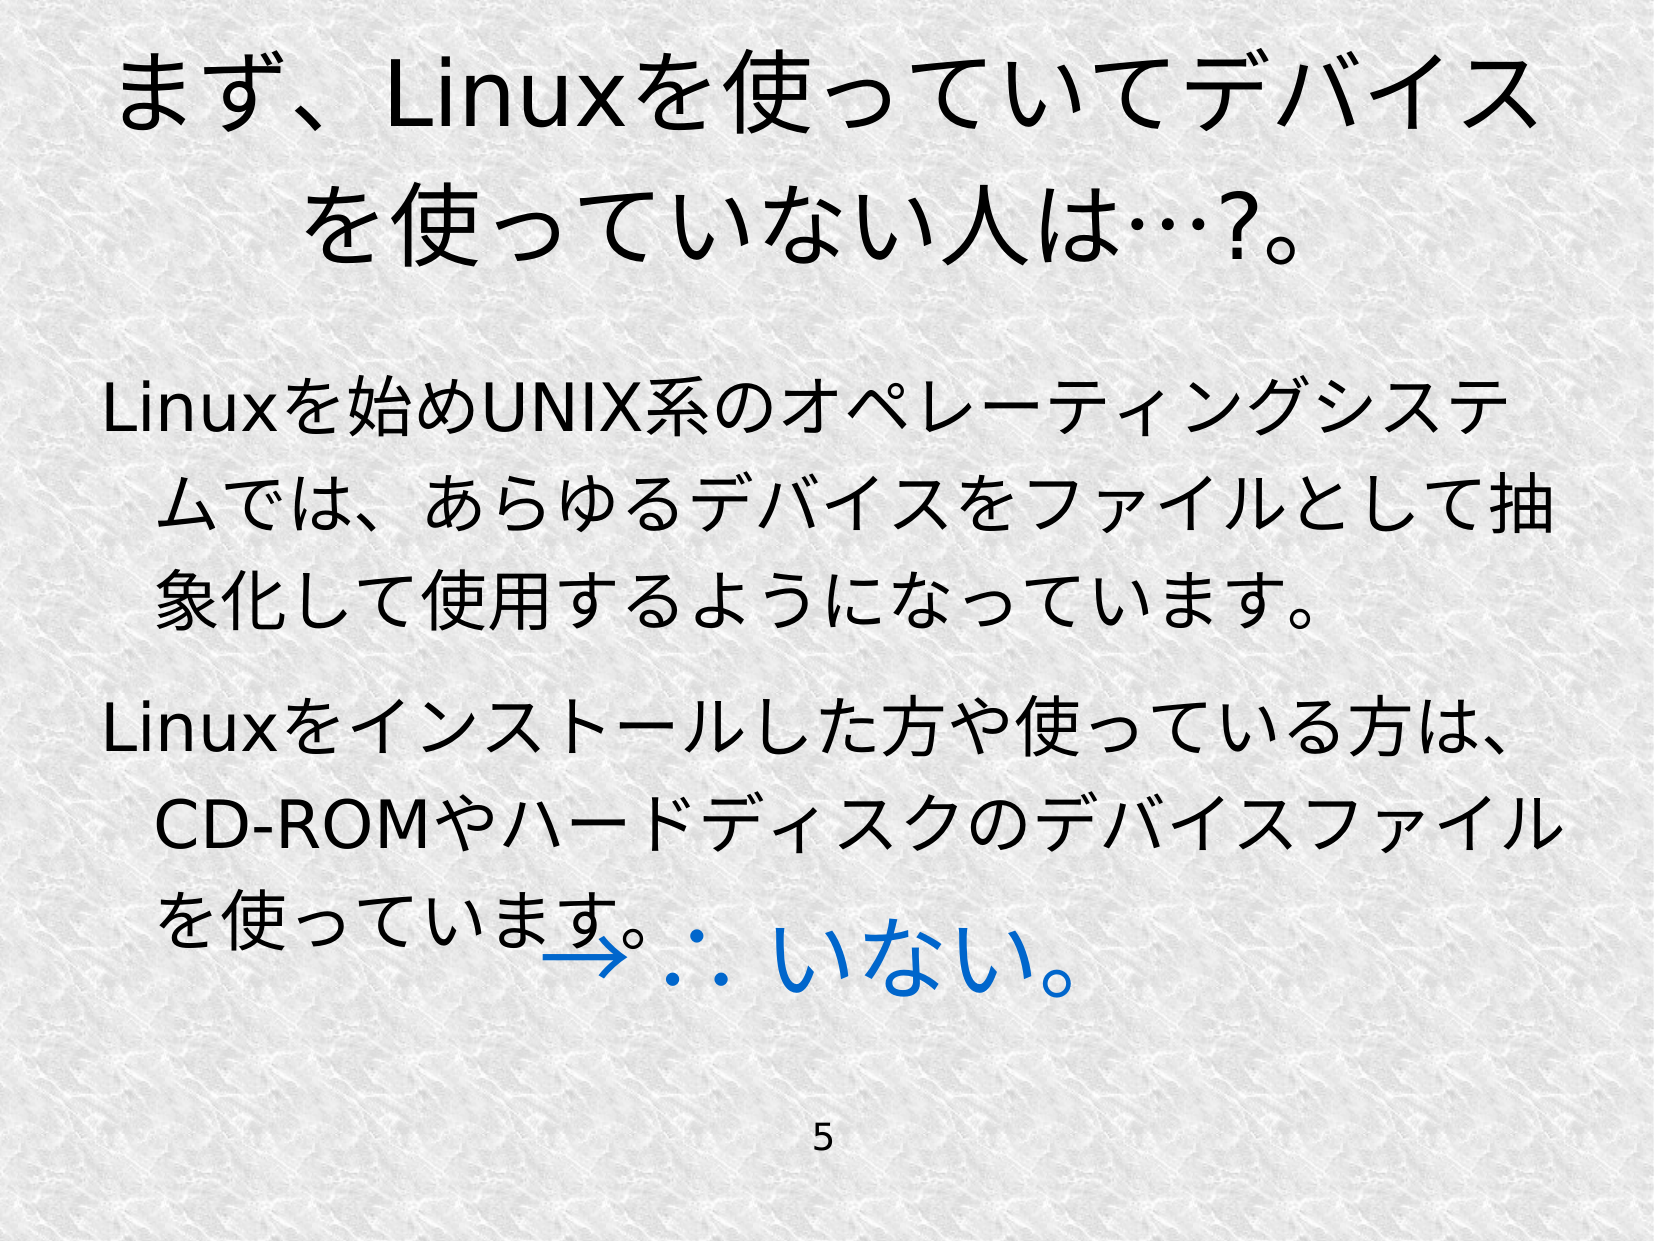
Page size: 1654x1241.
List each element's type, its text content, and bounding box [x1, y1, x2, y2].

text_box <番号> [752, 1108, 895, 1182]
picture [0, 0, 1654, 1241]
list Linuxを始めUNIX系のオペレーティングシステムでは、あらゆるデバイスをファイルとして抽象化して使用するようになっています。 Linuxをインストールした方や使っている方は、CD-ROMやハードディスクのデバイスファイルを使っています。 [82, 354, 1571, 885]
title まず、Linuxを使っていてデバイス を使っていない人は…?。 [82, 45, 1571, 261]
list → ∴ いない。 [82, 885, 1571, 978]
